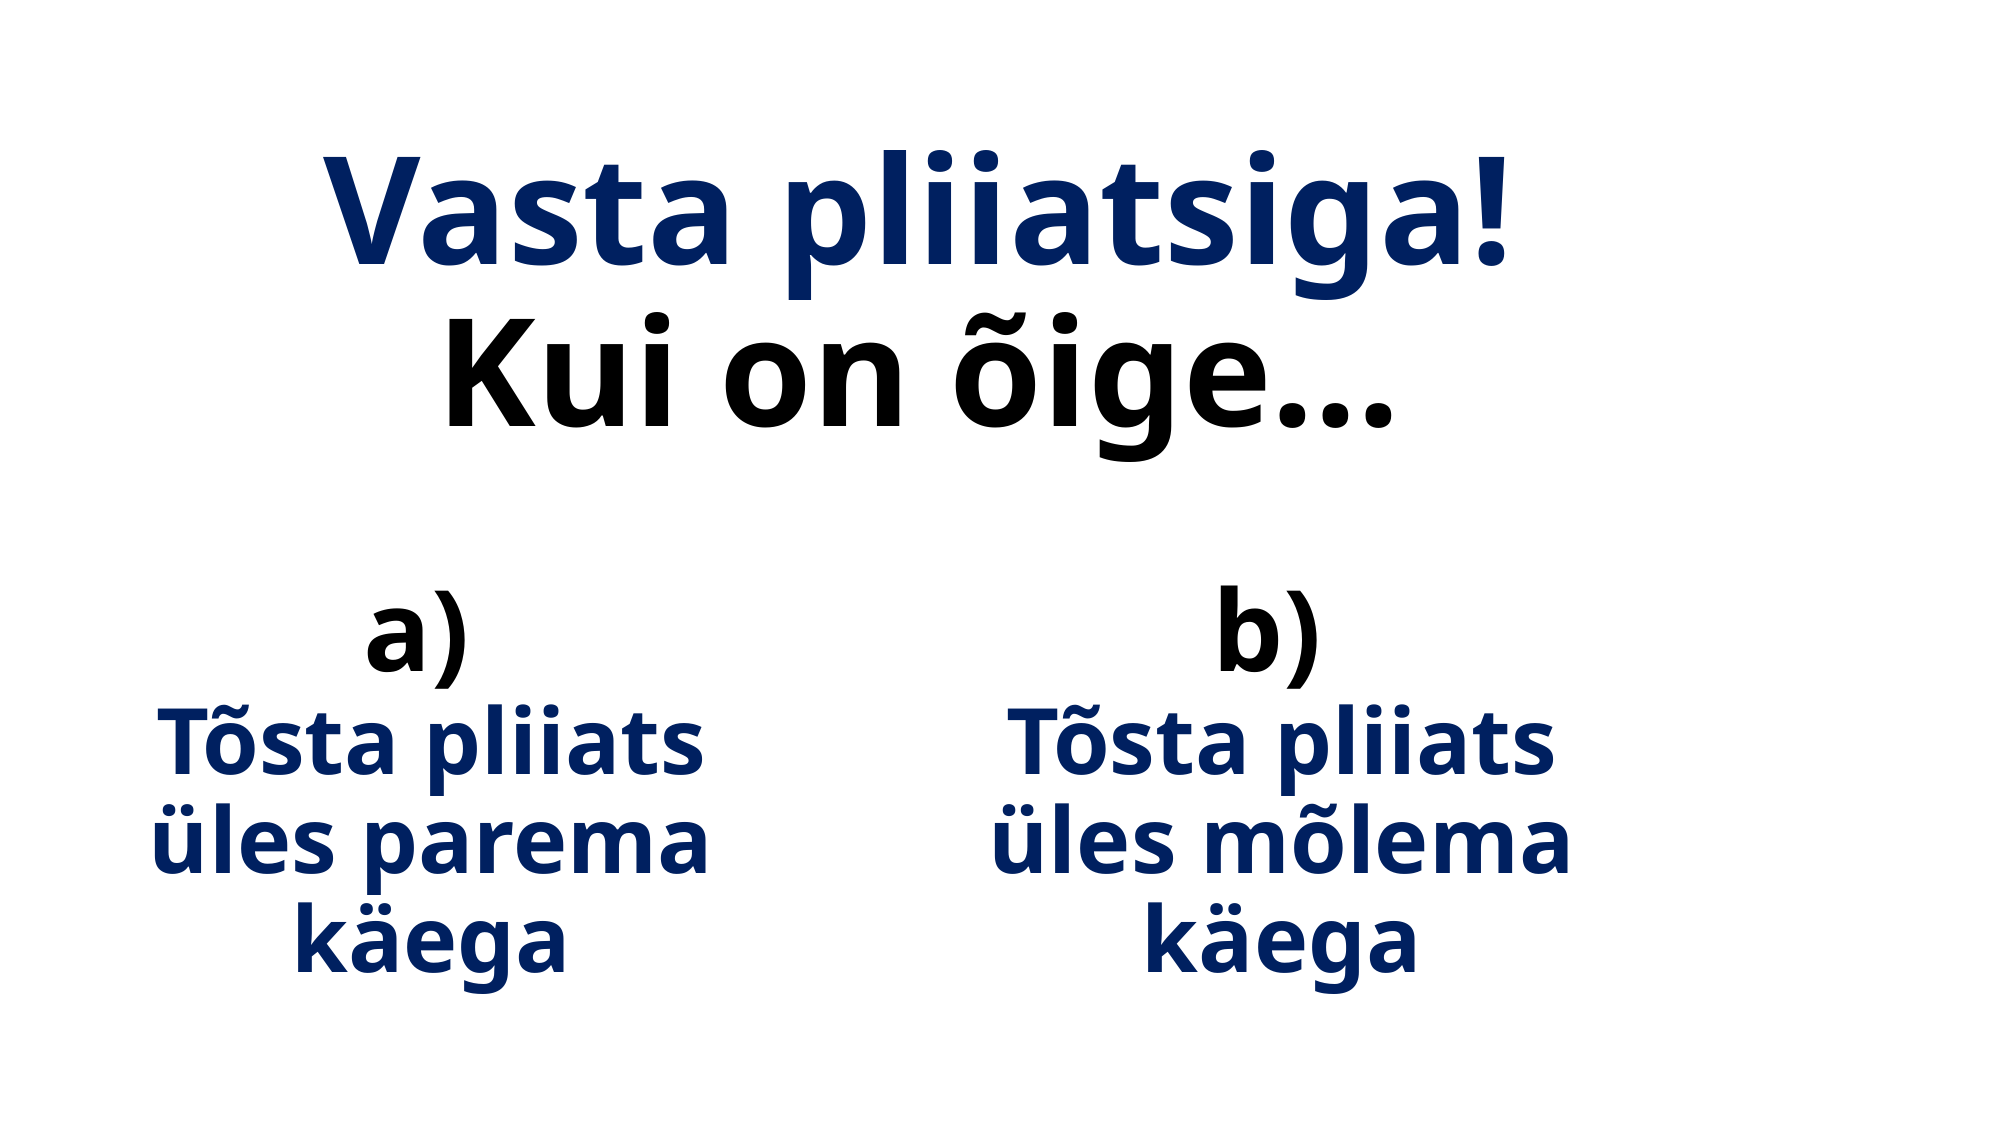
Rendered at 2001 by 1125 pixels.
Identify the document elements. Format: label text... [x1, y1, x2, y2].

title Vasta pliiatsiga! Kui on õige... [0, 124, 1898, 501]
text_box b) Tõsta pliiats üles mõlema käega [923, 500, 1641, 1066]
text_box a) Tõsta pliiats üles parema käega [73, 500, 790, 1066]
